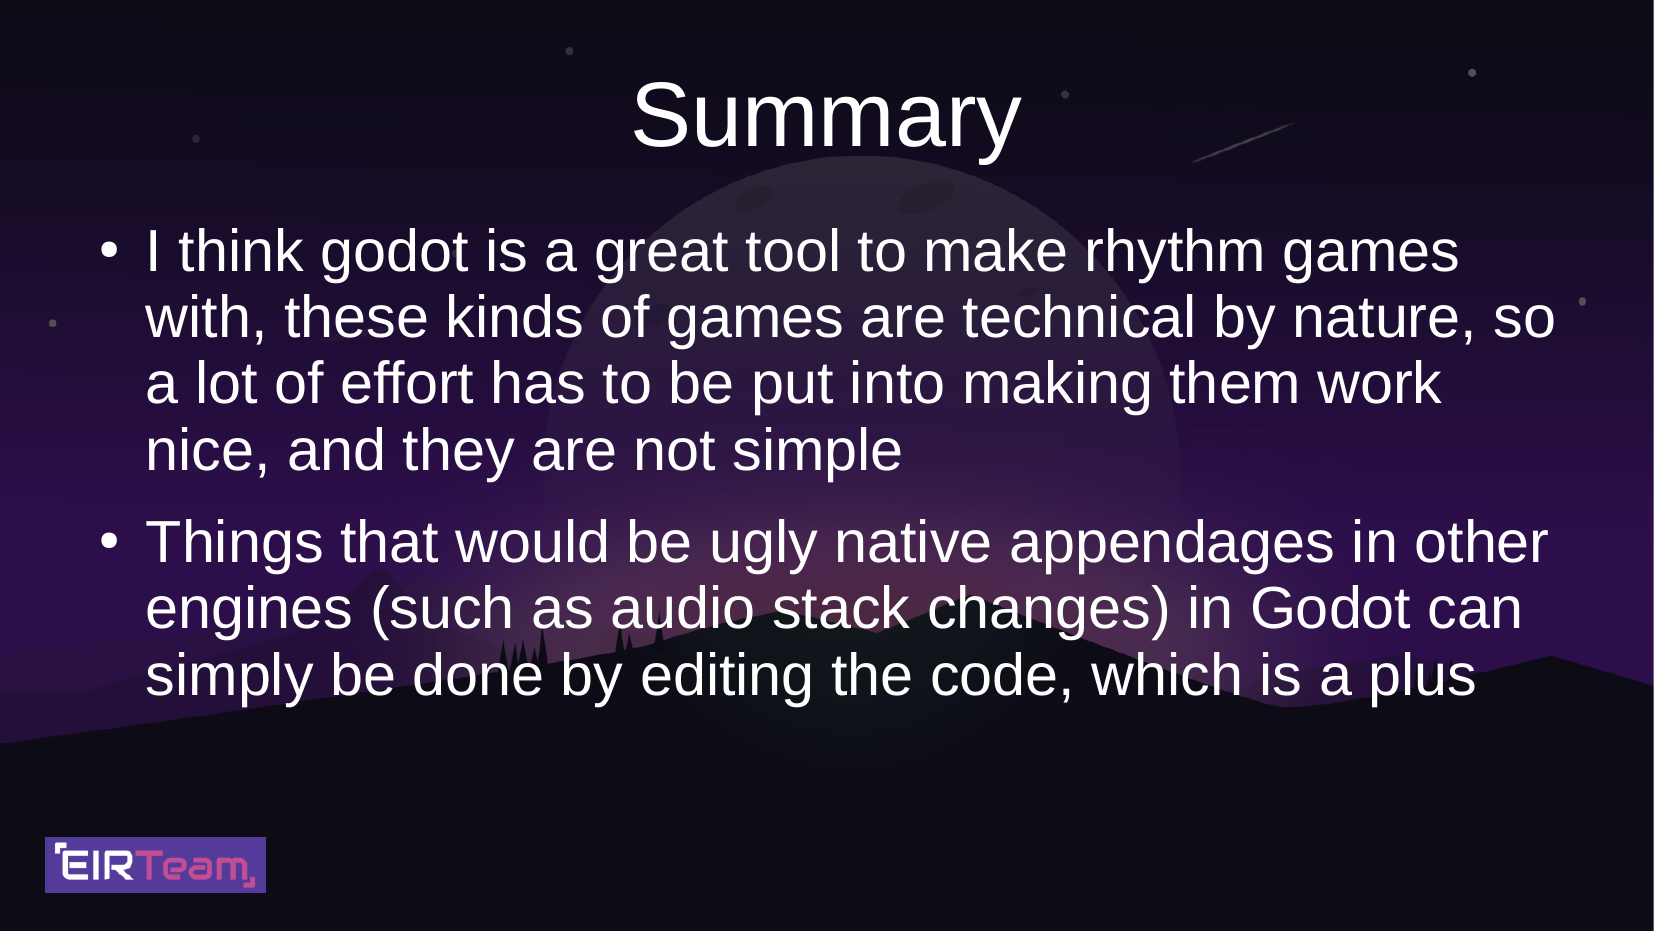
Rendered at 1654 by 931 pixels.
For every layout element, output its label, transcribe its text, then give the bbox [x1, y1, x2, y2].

title Summary [82, 37, 1571, 193]
picture [0, 0, 1654, 931]
list I think godot is a great tool to make rhythm games with, these kinds of games are technical by nature, so a lot of effort has to be put into making them work nice, and they are not simple Things that would be ugly native appendages in other engines (such as audio stack changes) in Godot can simply be done by editing the code, which is a plus [82, 217, 1571, 758]
